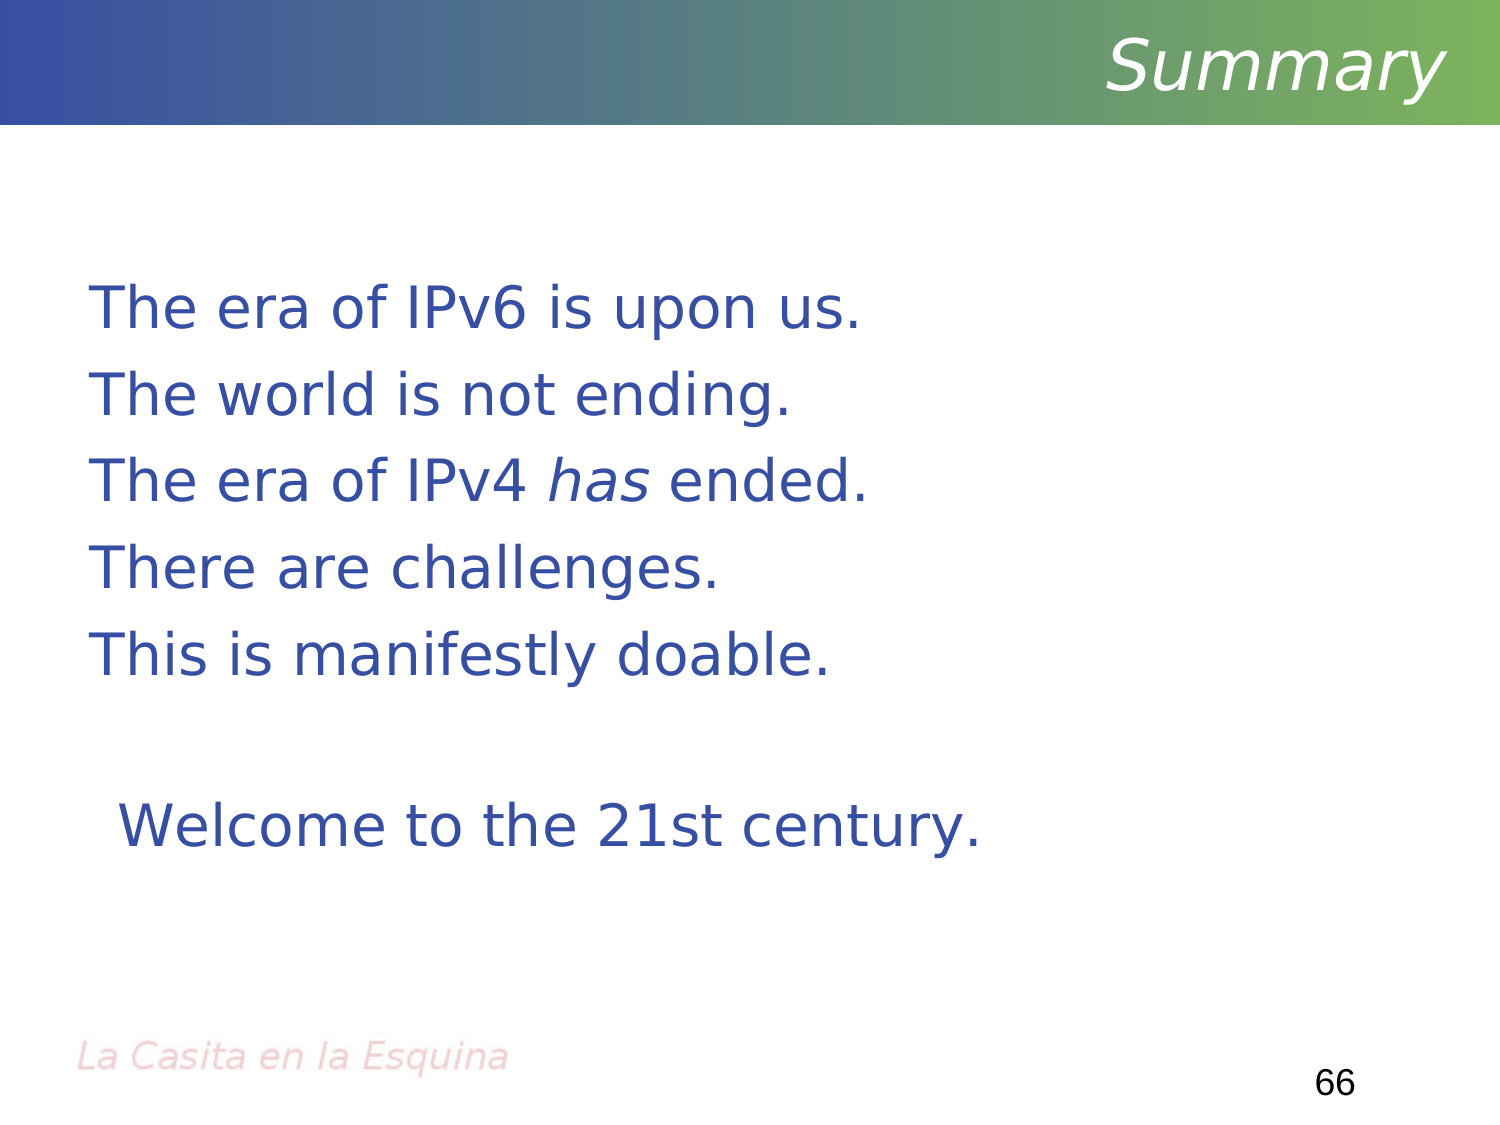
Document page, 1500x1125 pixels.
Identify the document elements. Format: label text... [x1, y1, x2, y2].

picture [45, 1019, 545, 1095]
title Summary [62, 12, 1463, 113]
list The era of IPv6 is upon us. The world is not ending. The era of IPv4 has ended. There are challenges. This is manifestly doable. Welcome to the 21st century. [75, 262, 1426, 1006]
